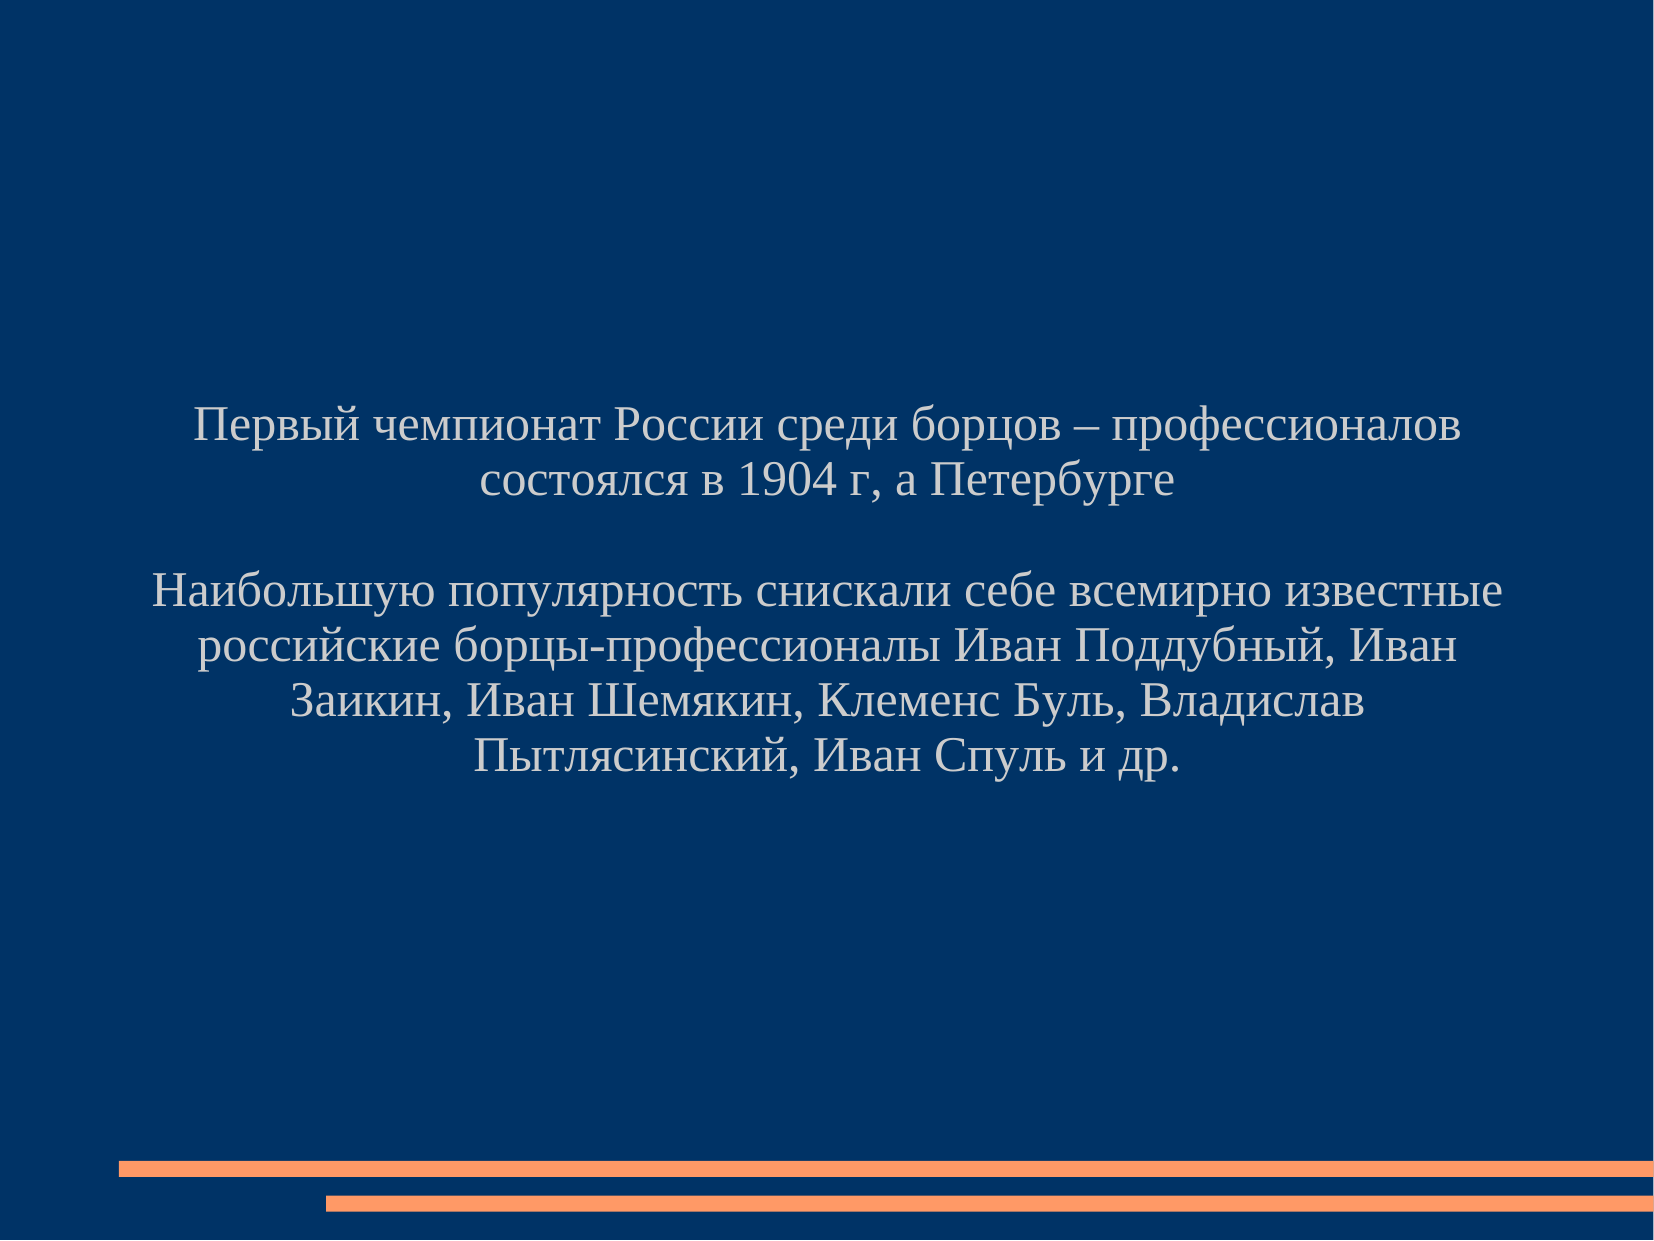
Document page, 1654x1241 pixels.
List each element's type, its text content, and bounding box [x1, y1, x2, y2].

subtitle Первый чемпионат России среди борцов – профессионалов состоялся в 1904 г, а Петербурге Наибольшую популярность снискали себе всемирно известные российские борцы-профессионалы Иван Поддубный, Иван Заикин, Иван Шемякин, Клеменс Буль, Владислав Пытлясинский, Иван Спуль и др. [121, 46, 1534, 1132]
